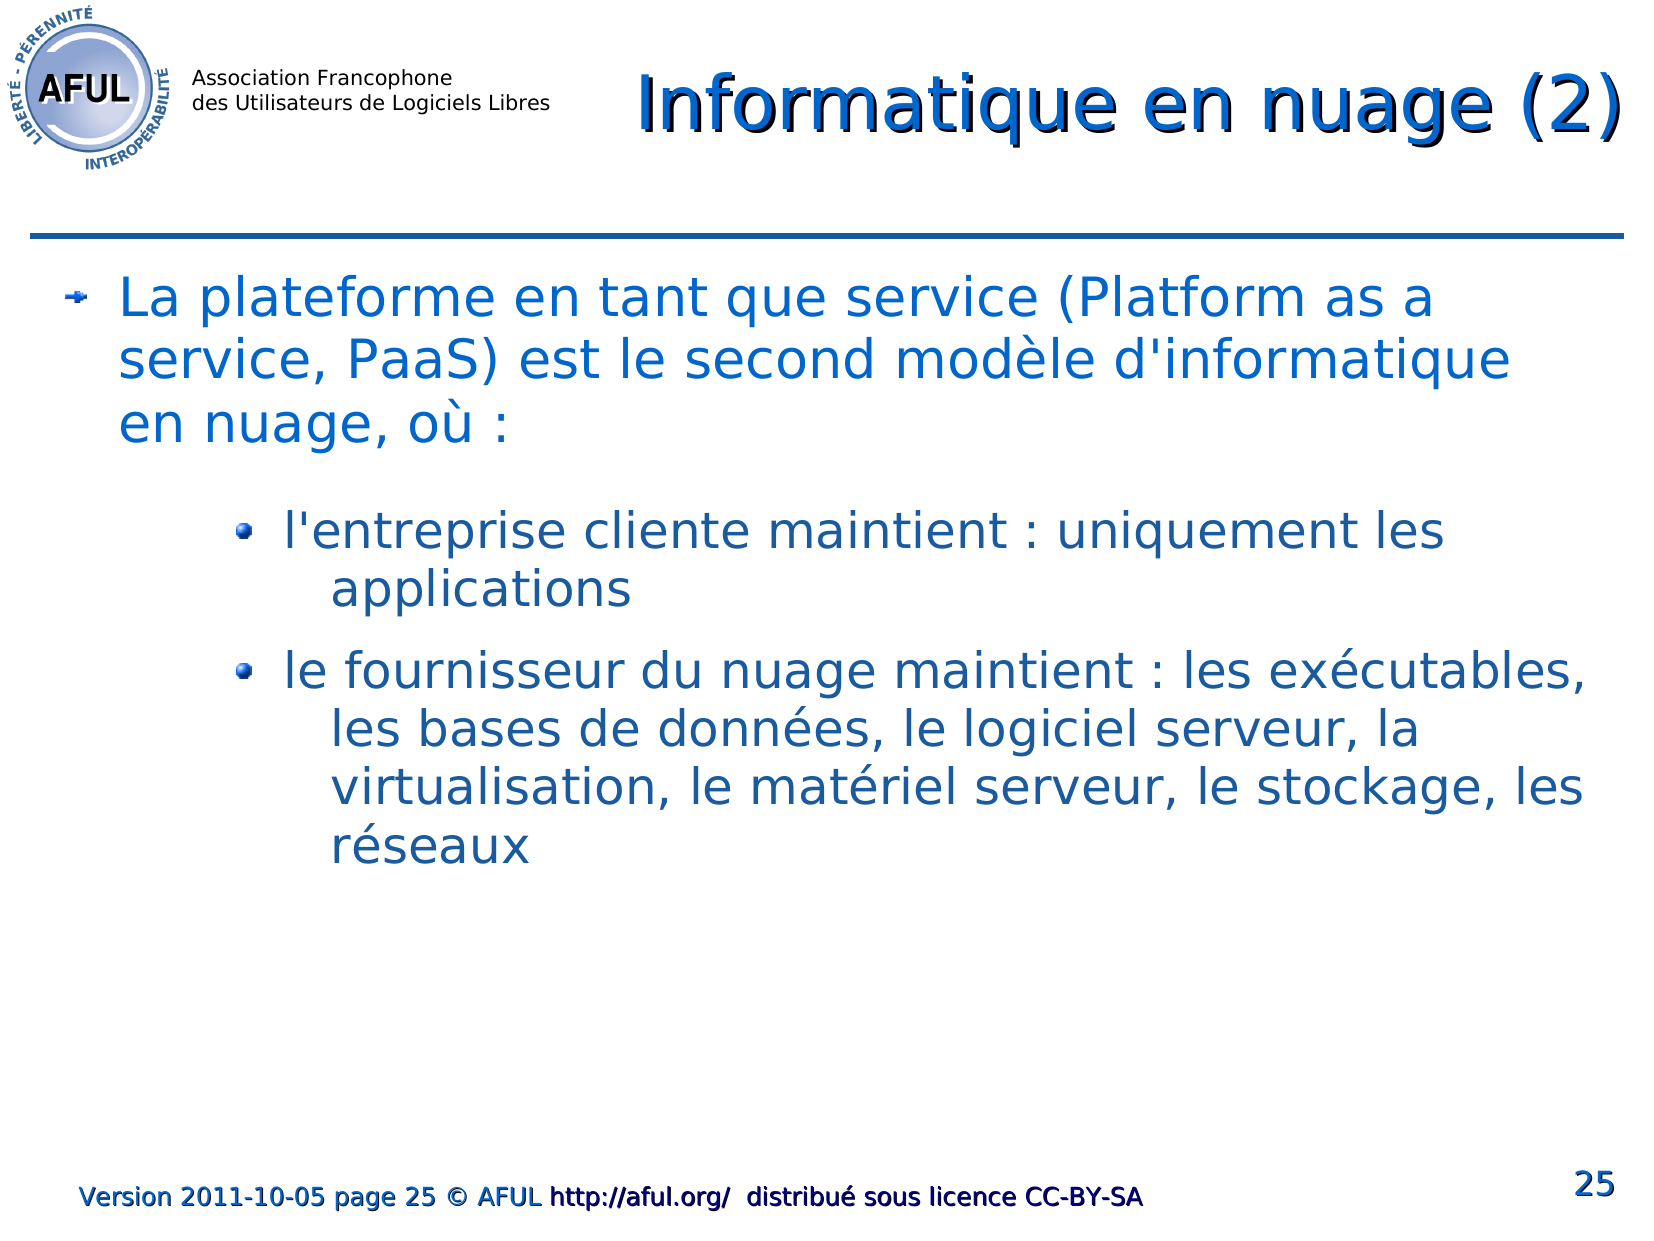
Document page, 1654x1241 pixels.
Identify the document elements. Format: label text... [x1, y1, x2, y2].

picture [0, 0, 178, 178]
title Informatique en nuage (2) [501, 7, 1625, 200]
list La plateforme en tant que service (Platform as a service, PaaS) est le second modèle d'informatique en nuage, où : l'entreprise cliente maintient : uniquement les applications le fournisseur du nuage maintient : les exécutables, les bases de données, le logiciel serveur, la virtualisation, le matériel serveur, le stockage, les réseaux [47, 265, 1595, 1196]
